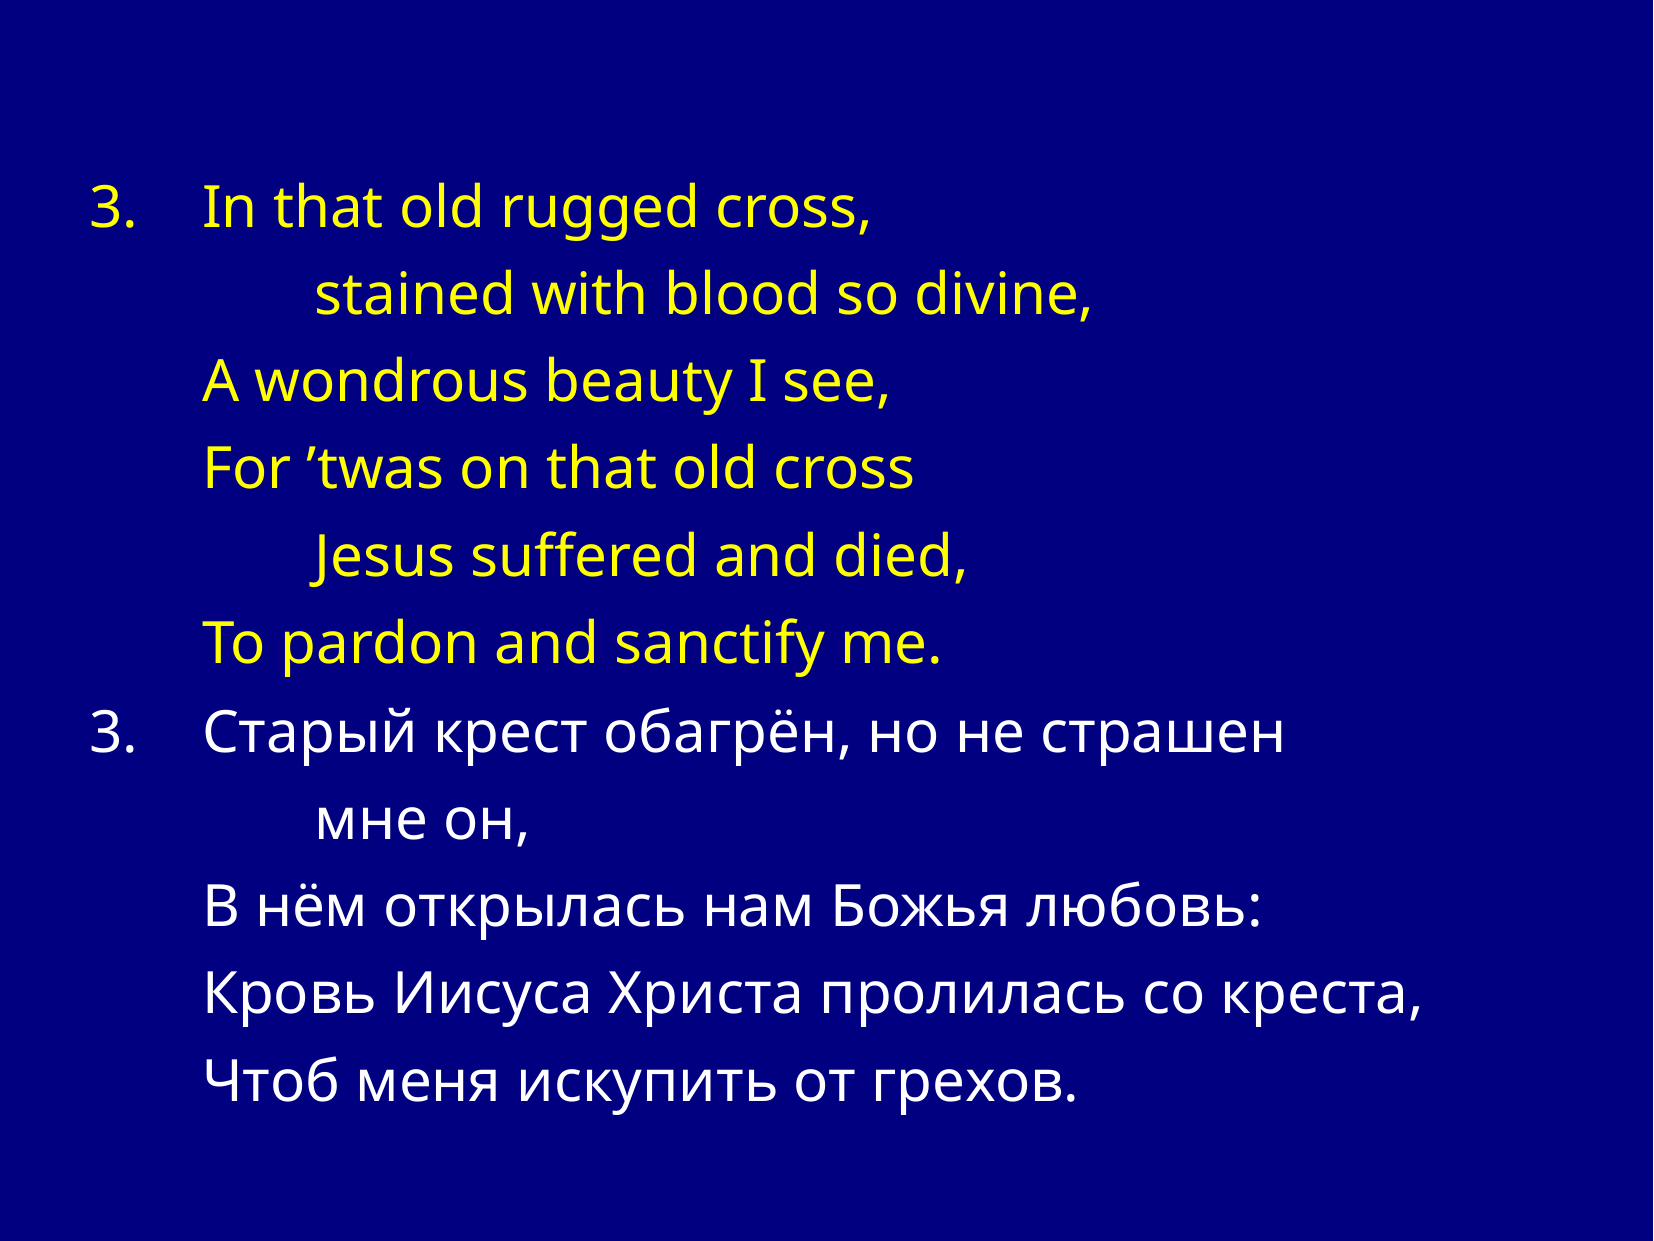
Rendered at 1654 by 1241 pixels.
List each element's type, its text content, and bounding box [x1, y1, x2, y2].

text_box 3. Старый крест обагрён, но не страшен мне он, В нём открылась нам Божья любовь: Кровь Иисуса Христа пролилась со креста, Чтоб меня искупить от грехов. [75, 675, 1576, 1163]
text_box 3. In that old rugged cross, stained with blood so divine, A wondrous beauty I see, For ’twas on that old cross Jesus suffered and died, To pardon and sanctify me. [75, 150, 1576, 675]
